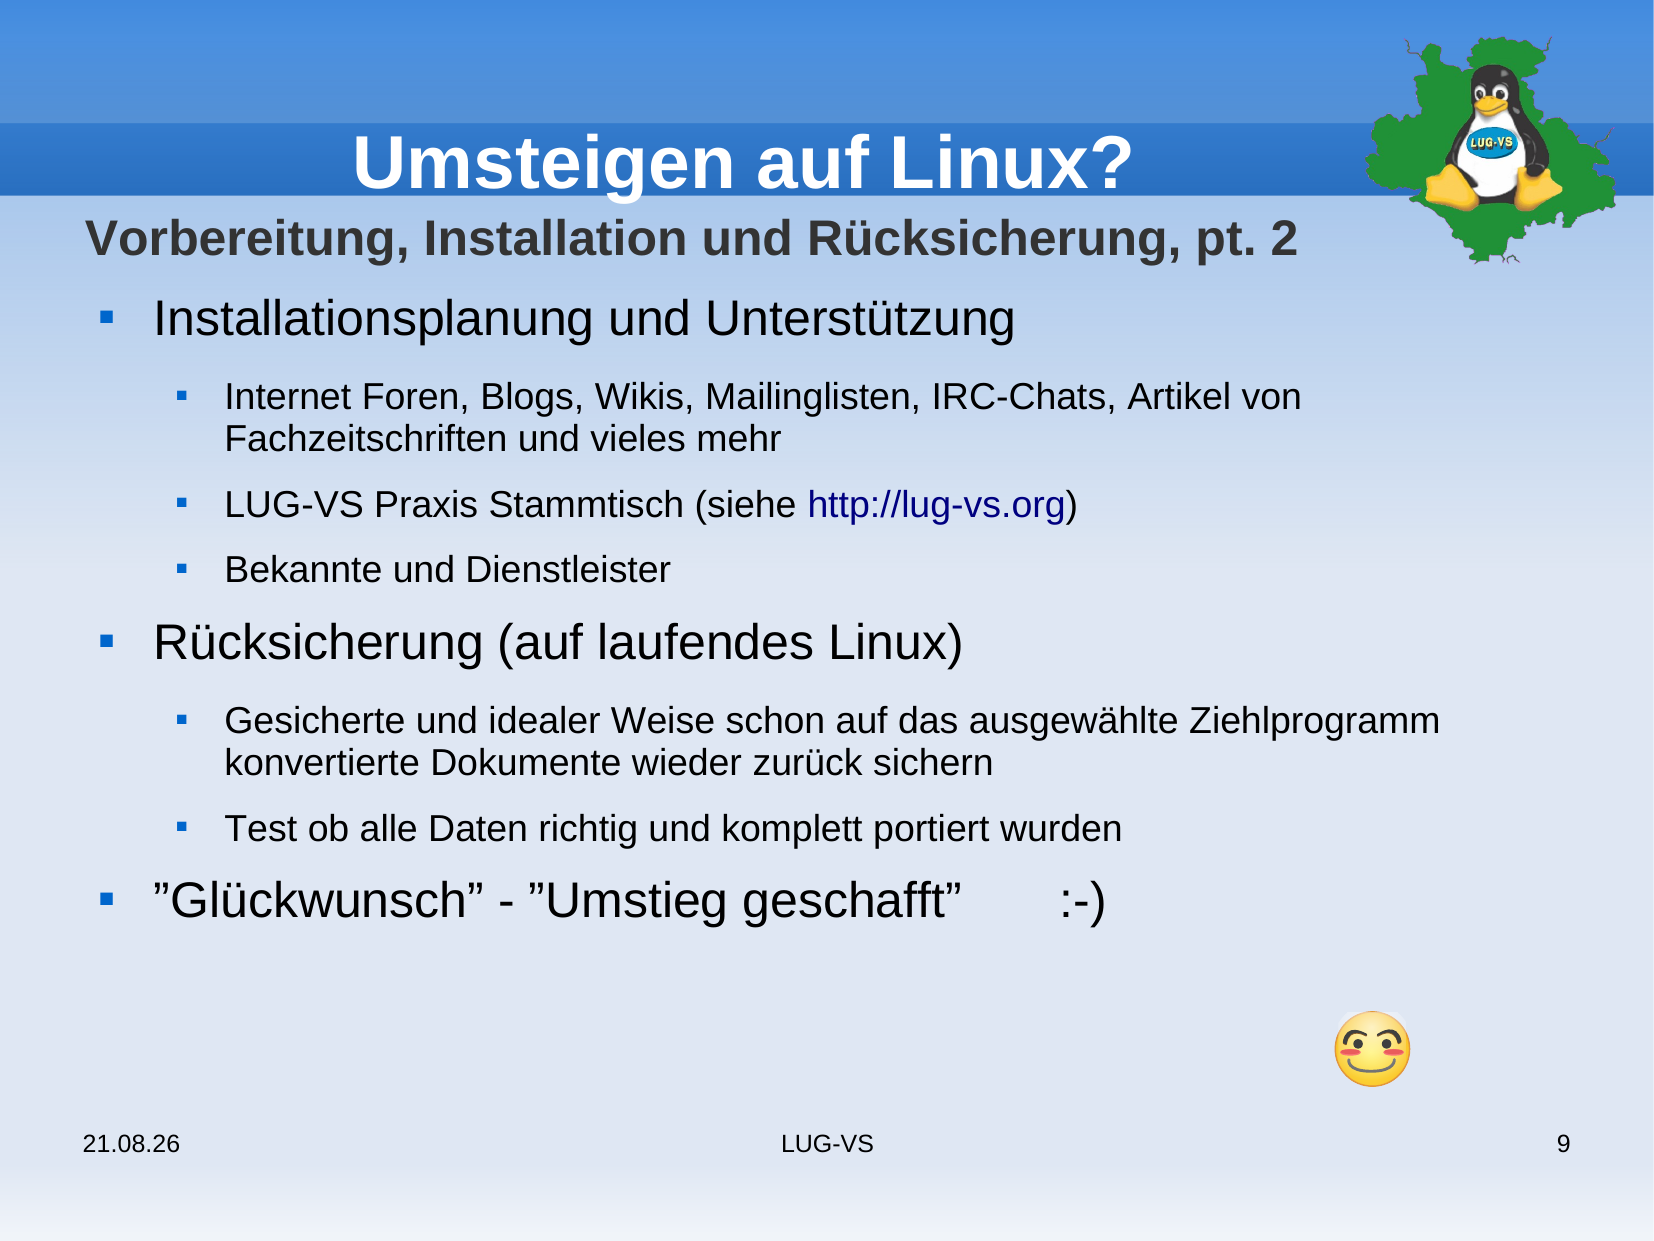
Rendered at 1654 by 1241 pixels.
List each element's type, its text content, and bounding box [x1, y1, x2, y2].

text_box Vorbereitung, Installation und Rücksicherung, pt. 2 [14, 209, 1418, 266]
picture [1489, 137, 1512, 149]
picture [0, 0, 1654, 1241]
list Installationsplanung und Unterstützung Internet Foren, Blogs, Wikis, Mailinglisten, IRC-Chats, Artikel von Fachzeitschriften und vieles mehr LUG-VS Praxis Stammtisch (siehe http://lug-vs.org) Bekannte und Dienstleister Rücksicherung (auf laufendes Linux) Gesicherte und idealer Weise schon auf das ausgewählte Ziehlprogramm konvertierte Dokumente wieder zurück sichern Test ob alle Daten richtig und komplett portiert wurden ”Glückwunsch” - ”Umstieg geschafft” :-) [82, 290, 1571, 1109]
title Umsteigen auf Linux? [0, 59, 1489, 267]
